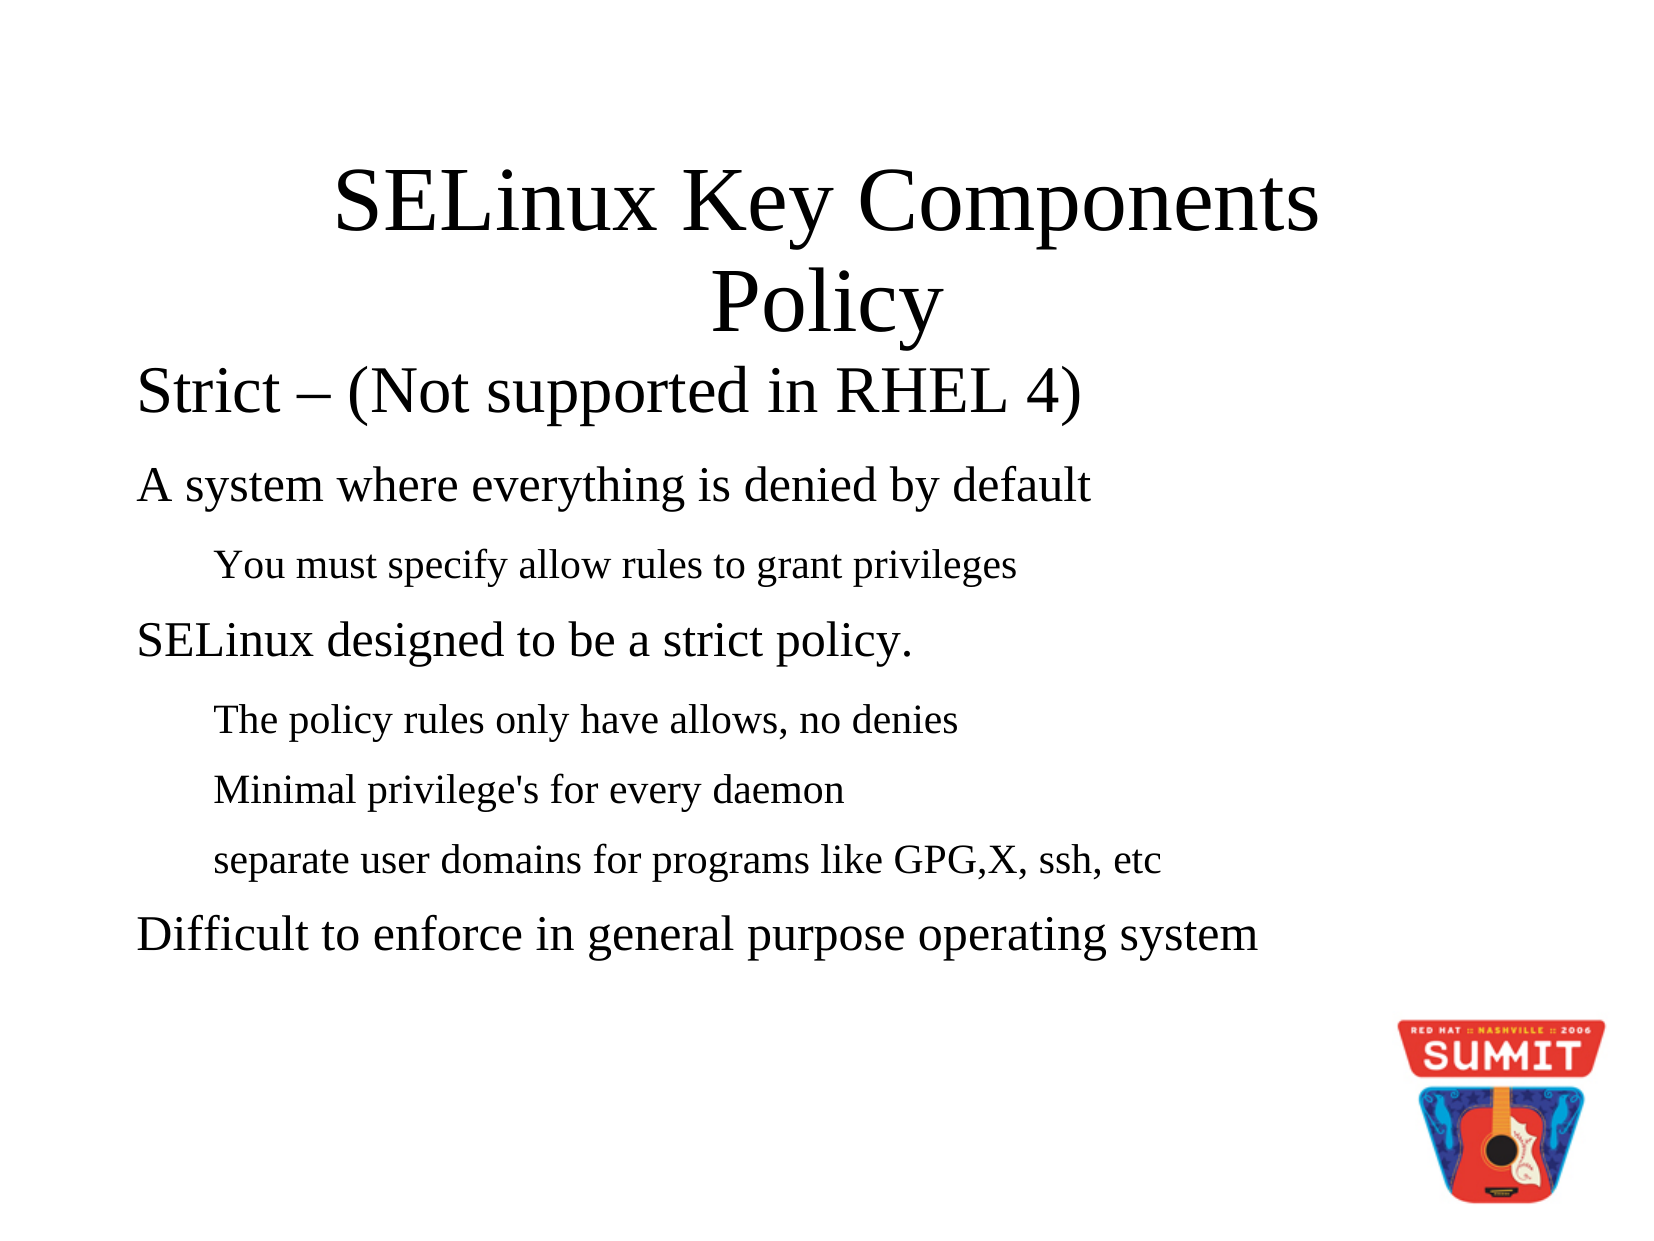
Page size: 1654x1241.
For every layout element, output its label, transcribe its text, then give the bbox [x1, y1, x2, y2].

picture [1392, 1011, 1611, 1211]
list Strict – (Not supported in RHEL 4) A system where everything is denied by default You must specify allow rules to grant privileges SELinux designed to be a strict policy. The policy rules only have allows, no denies Minimal privilege's for every daemon separate user domains for programs like GPG,X, ssh, etc Difficult to enforce in general purpose operating system [118, 353, 1531, 1142]
title SELinux Key Components Policy [121, 148, 1534, 352]
